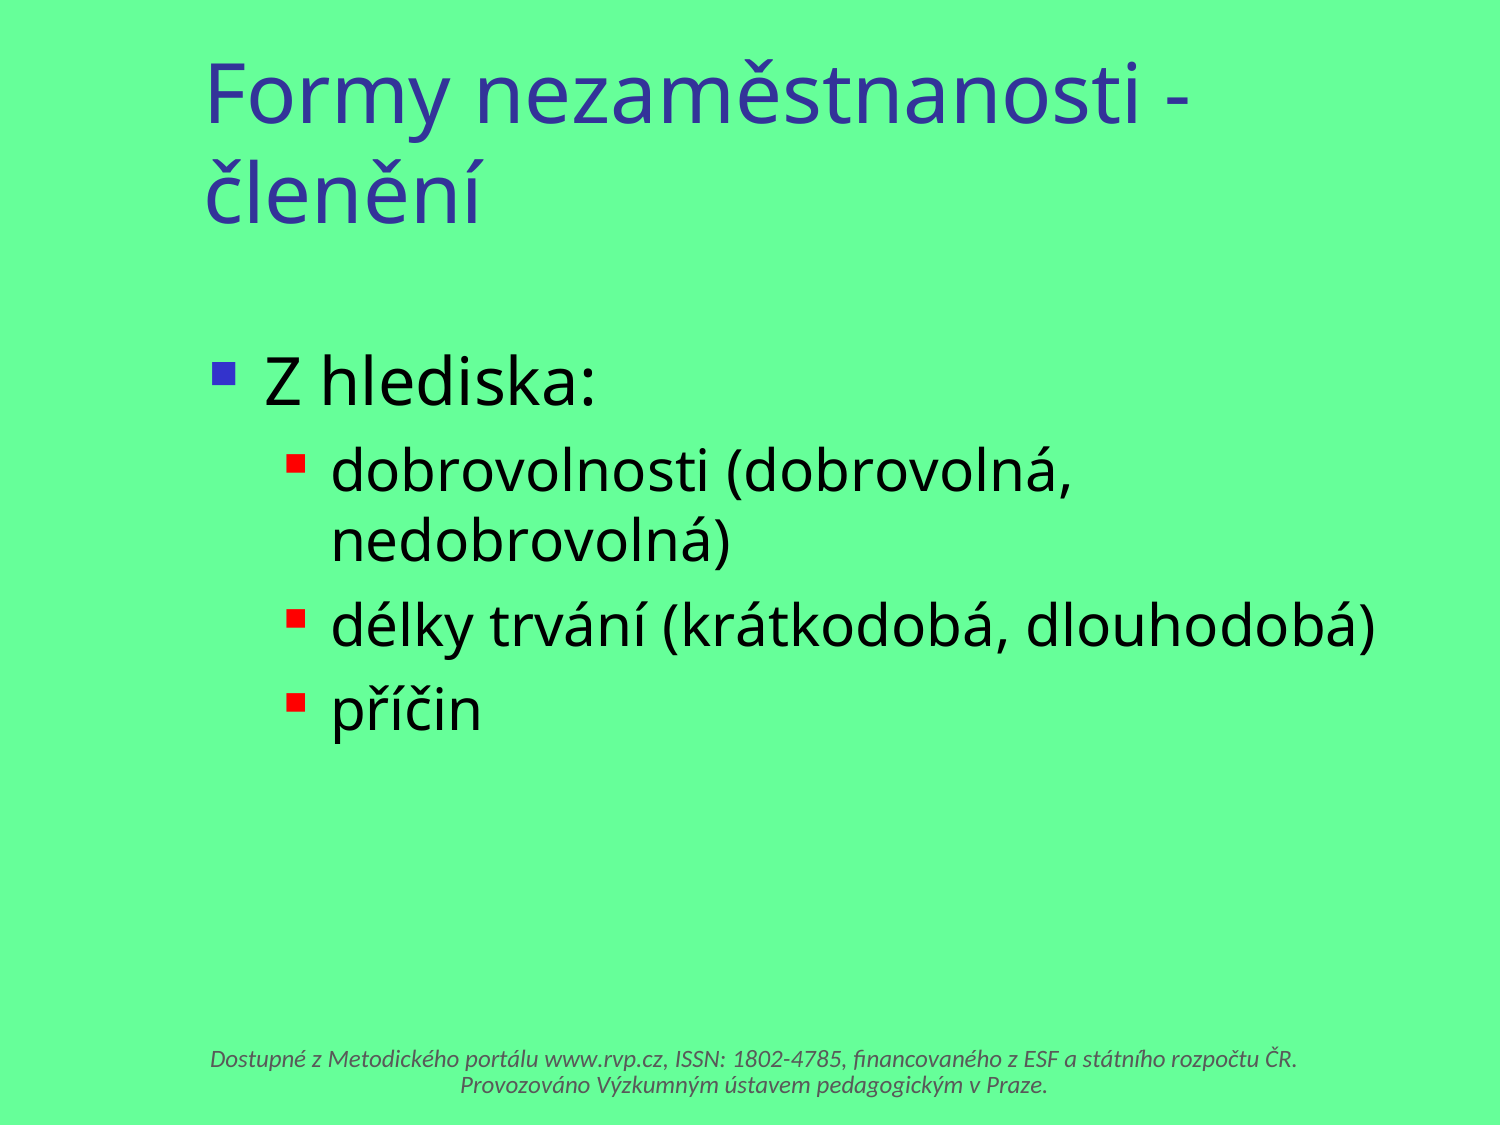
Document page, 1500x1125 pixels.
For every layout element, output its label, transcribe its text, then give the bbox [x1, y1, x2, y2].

list Z hlediska: dobrovolnosti (dobrovolná, nedobrovolná) délky trvání (krátkodobá, dlouhodobá) příčin [193, 331, 1469, 1007]
title Formy nezaměstnanosti - členění [188, 7, 1468, 248]
text_box Dostupné z Metodického portálu www.rvp.cz, ISSN: 1802-4785, financovaného z ESF a státního rozpočtu ČR. Provozováno Výzkumným ústavem pedagogickým v Praze. [133, 1042, 1377, 1103]
